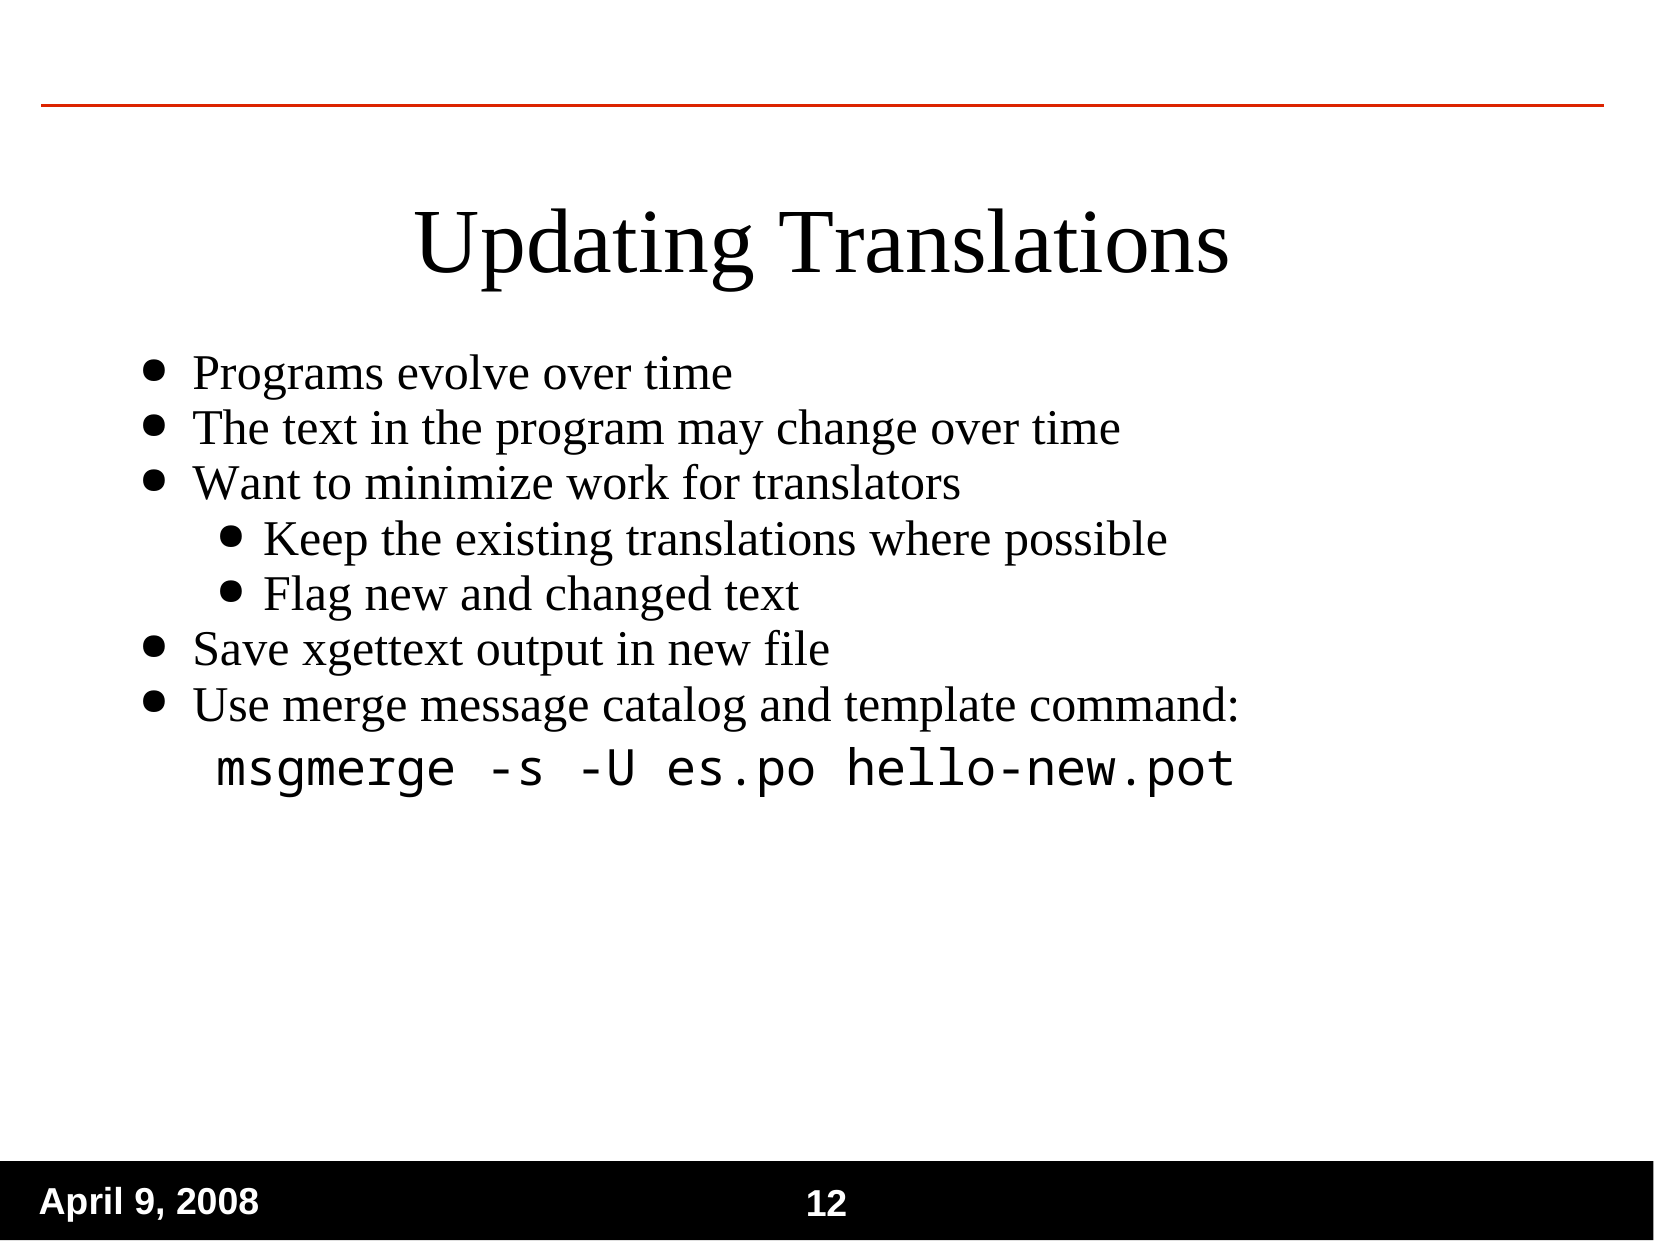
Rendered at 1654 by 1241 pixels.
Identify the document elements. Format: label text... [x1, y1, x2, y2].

title Updating Translations [117, 137, 1530, 346]
list Programs evolve over time The text in the program may change over time Want to minimize work for translators Keep the existing translations where possible Flag new and changed text Save xgettext output in new file Use merge message catalog and template command: msgmerge -s -U es.po hello-new.pot [121, 344, 1534, 1127]
